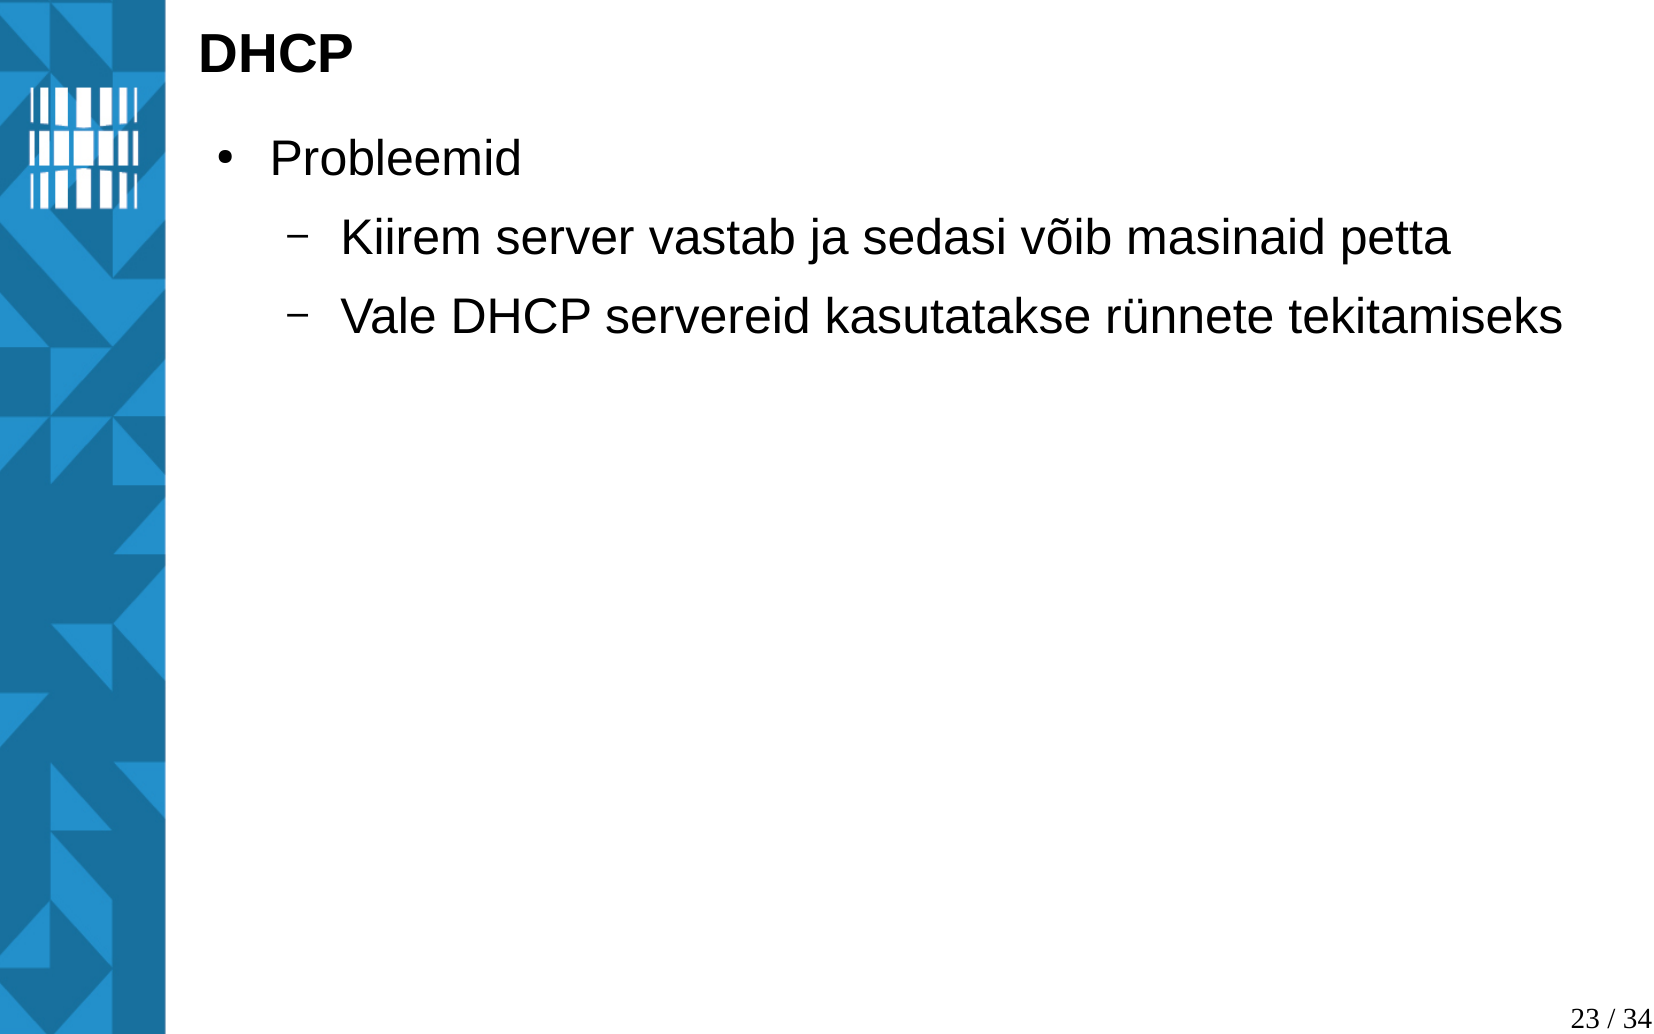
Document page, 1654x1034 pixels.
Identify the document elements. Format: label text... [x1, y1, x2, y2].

list Probleemid Kiirem server vastab ja sedasi võib masinaid petta Vale DHCP servereid kasutatakse rünnete tekitamiseks [198, 129, 1595, 975]
title DHCP [198, 11, 1601, 95]
